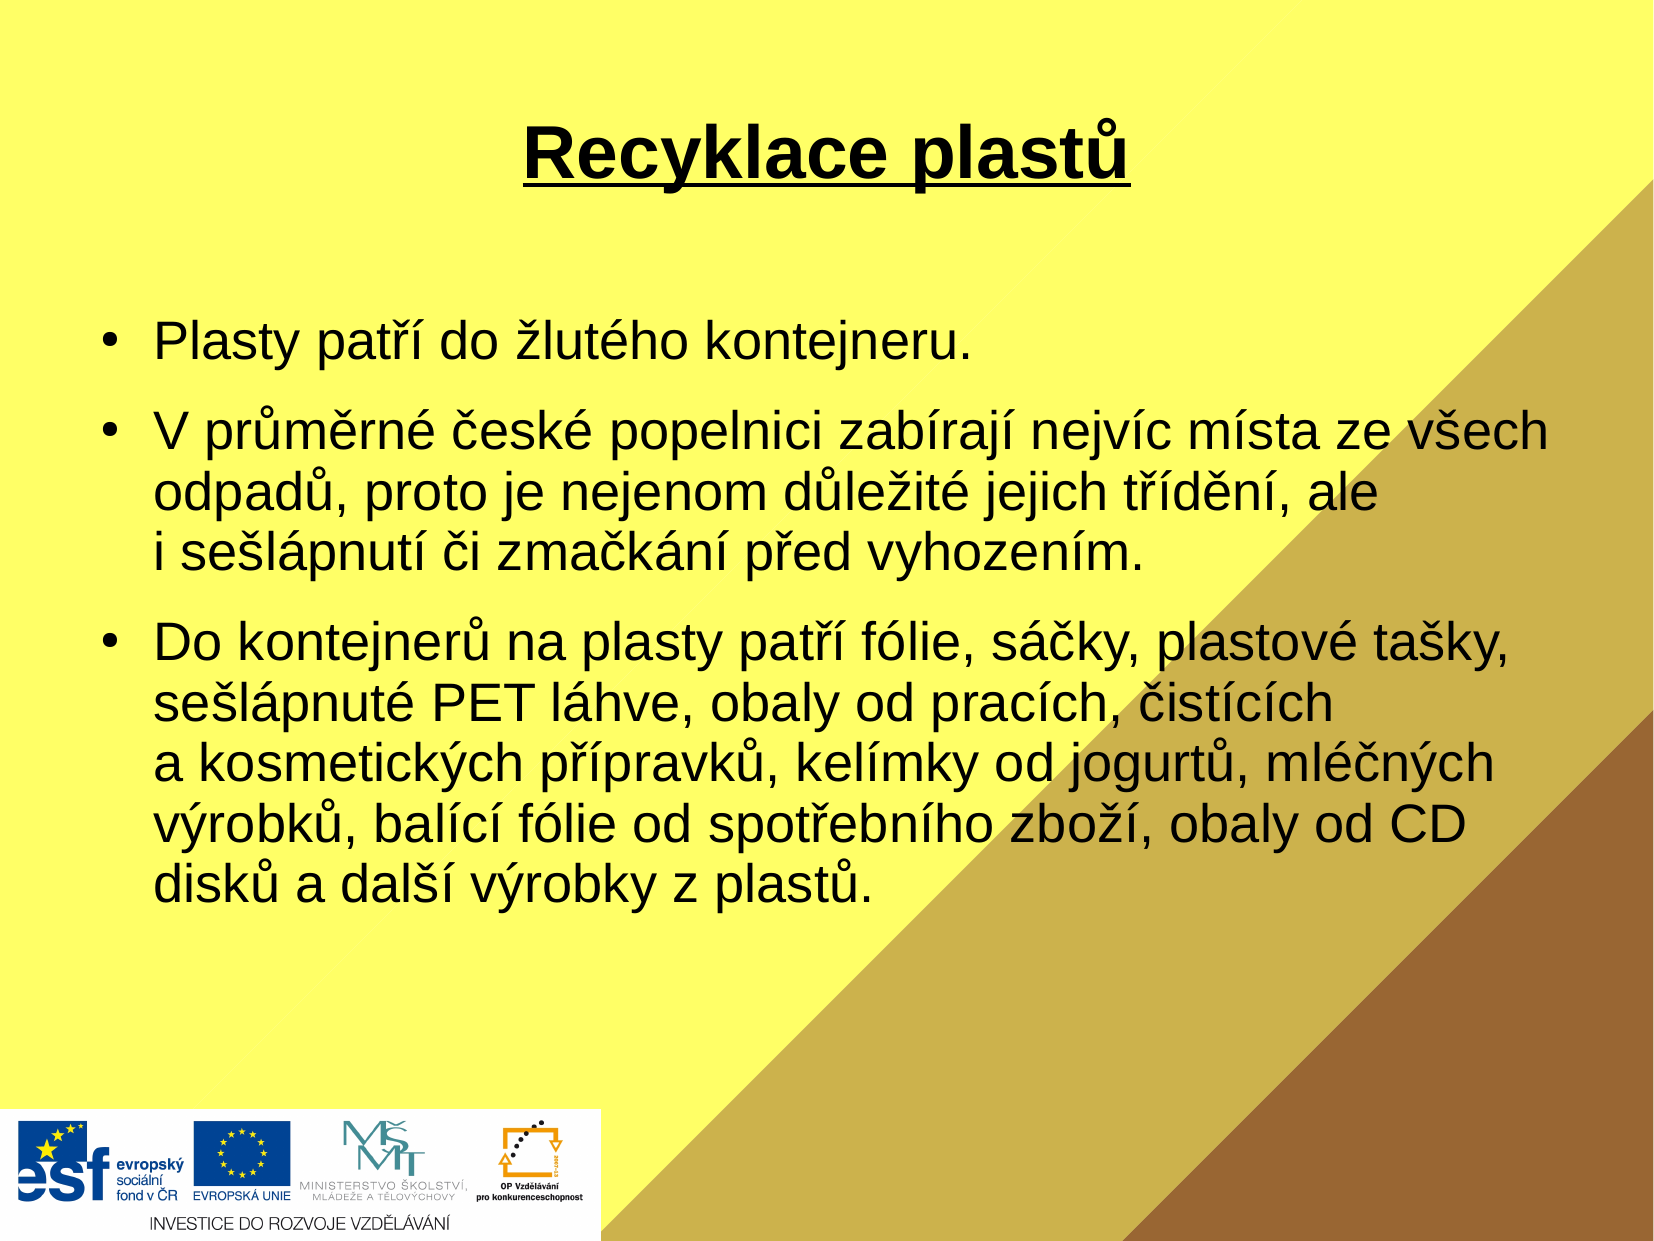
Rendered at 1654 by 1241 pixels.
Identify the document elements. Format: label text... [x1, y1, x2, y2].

title Recyklace plastů [82, 49, 1571, 257]
picture [0, 1109, 601, 1241]
list Plasty patří do žlutého kontejneru. V průměrné české popelnici zabírají nejvíc místa ze všech odpadů, proto je nejenom důležité jejich třídění, ale i sešlápnutí či zmačkání před vyhozením. Do kontejnerů na plasty patří fólie, sáčky, plastové tašky, sešlápnuté PET láhve, obaly od pracích, čistících a kosmetických přípravků, kelímky od jogurtů, mléčných výrobků, balící fólie od spotřebního zboží, obaly od CD disků a další výrobky z plastů. [82, 310, 1571, 930]
